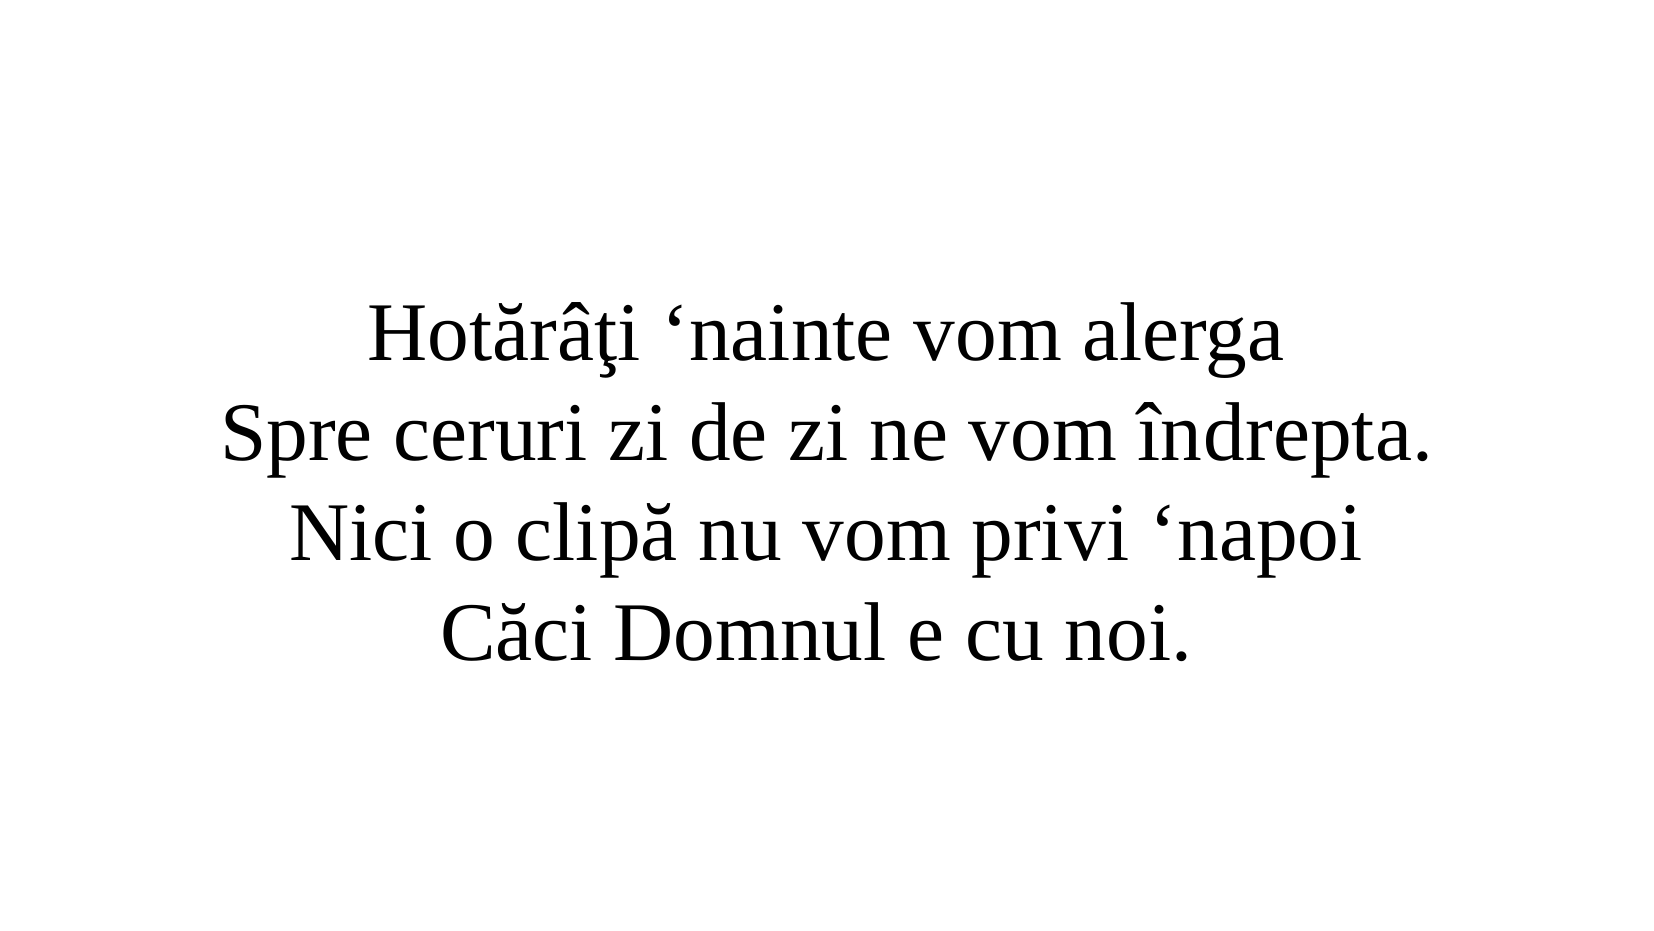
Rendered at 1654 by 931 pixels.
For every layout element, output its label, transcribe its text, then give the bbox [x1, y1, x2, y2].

subtitle Hotărâţi ‘nainte vom alerga Spre ceruri zi de zi ne vom îndrepta. Nici o clipă nu vom privi ‘napoi Căci Domnul e cu noi. [0, 269, 1654, 622]
